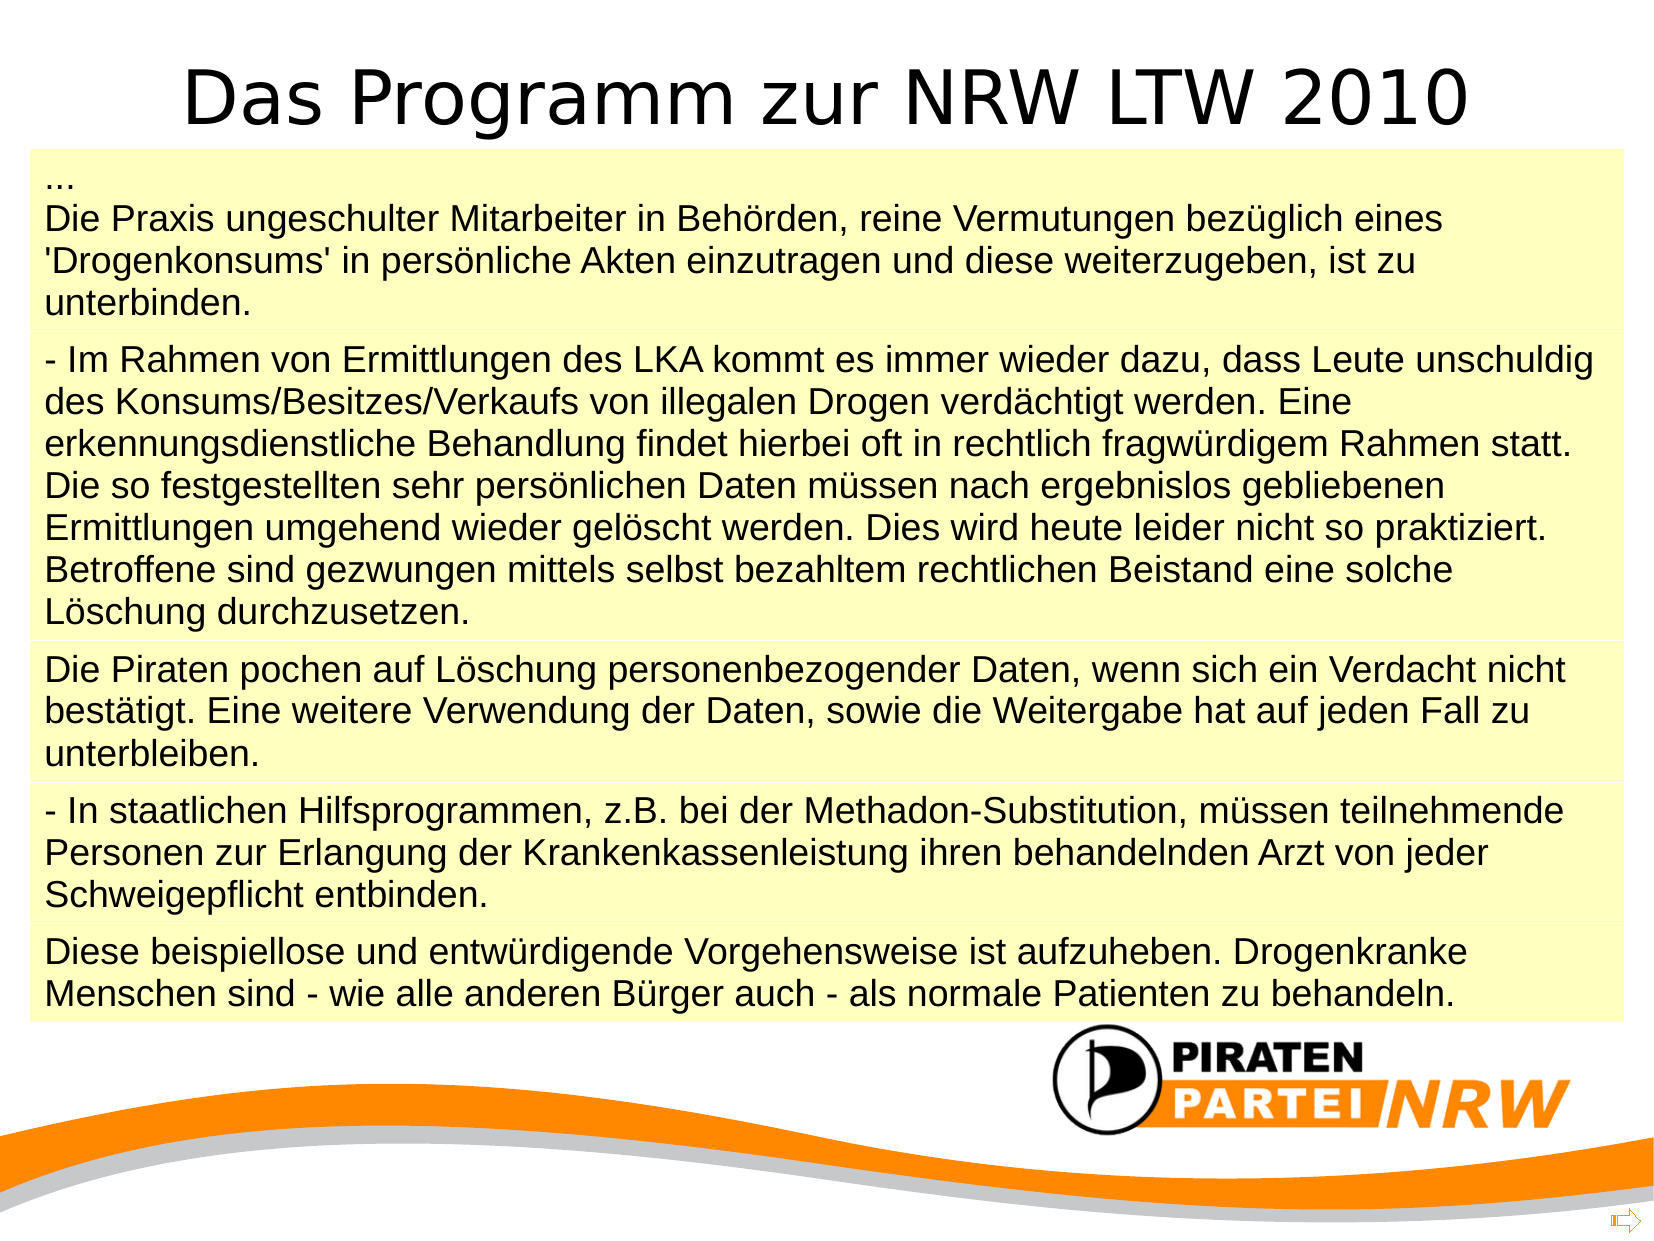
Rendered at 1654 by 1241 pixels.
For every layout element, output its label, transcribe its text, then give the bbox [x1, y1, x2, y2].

table_cell - Im Rahmen von Ermittlungen des LKA kommt es immer wieder dazu, dass Leute unschuldig des Konsums/Besitzes/Verkaufs von illegalen Drogen verdächtigt werden. Eine erkennungsdienstliche Behandlung findet hierbei oft in rechtlich fragwürdigem Rahmen statt. Die so festgestellten sehr persönlichen Daten müssen nach ergebnislos gebliebenen Ermittlungen umgehend wieder gelöscht werden. Dies wird heute leider nicht so praktiziert. Betroffene sind gezwungen mittels selbst bezahltem rechtlichen Beistand eine solche Löschung durchzusetzen. [30, 332, 1624, 640]
table_cell Die Piraten pochen auf Löschung personenbezogender Daten, wenn sich ein Verdacht nicht bestätigt. Eine weitere Verwendung der Daten, sowie die Weitergabe hat auf jeden Fall zu unterbleiben. [30, 641, 1624, 782]
table_cell - In staatlichen Hilfsprogrammen, z.B. bei der Methadon-Substitution, müssen teilnehmende Personen zur Erlangung der Krankenkassenleistung ihren behandelnden Arzt von jeder Schweigepflicht entbinden. [30, 783, 1624, 923]
table_cell Diese beispiellose und entwürdigende Vorgehensweise ist aufzuheben. Drogenkranke Menschen sind - wie alle anderen Bürger auch - als normale Patienten zu behandeln. [30, 924, 1624, 1022]
title Das Programm zur NRW LTW 2010 [82, 54, 1571, 143]
picture [1045, 1023, 1579, 1140]
table_header ... Die Praxis ungeschulter Mitarbeiter in Behörden, reine Vermutungen bezüglich eines 'Drogenkonsums' in persönliche Akten einzutragen und diese weiterzugeben, ist zu unterbinden. [30, 149, 1624, 331]
